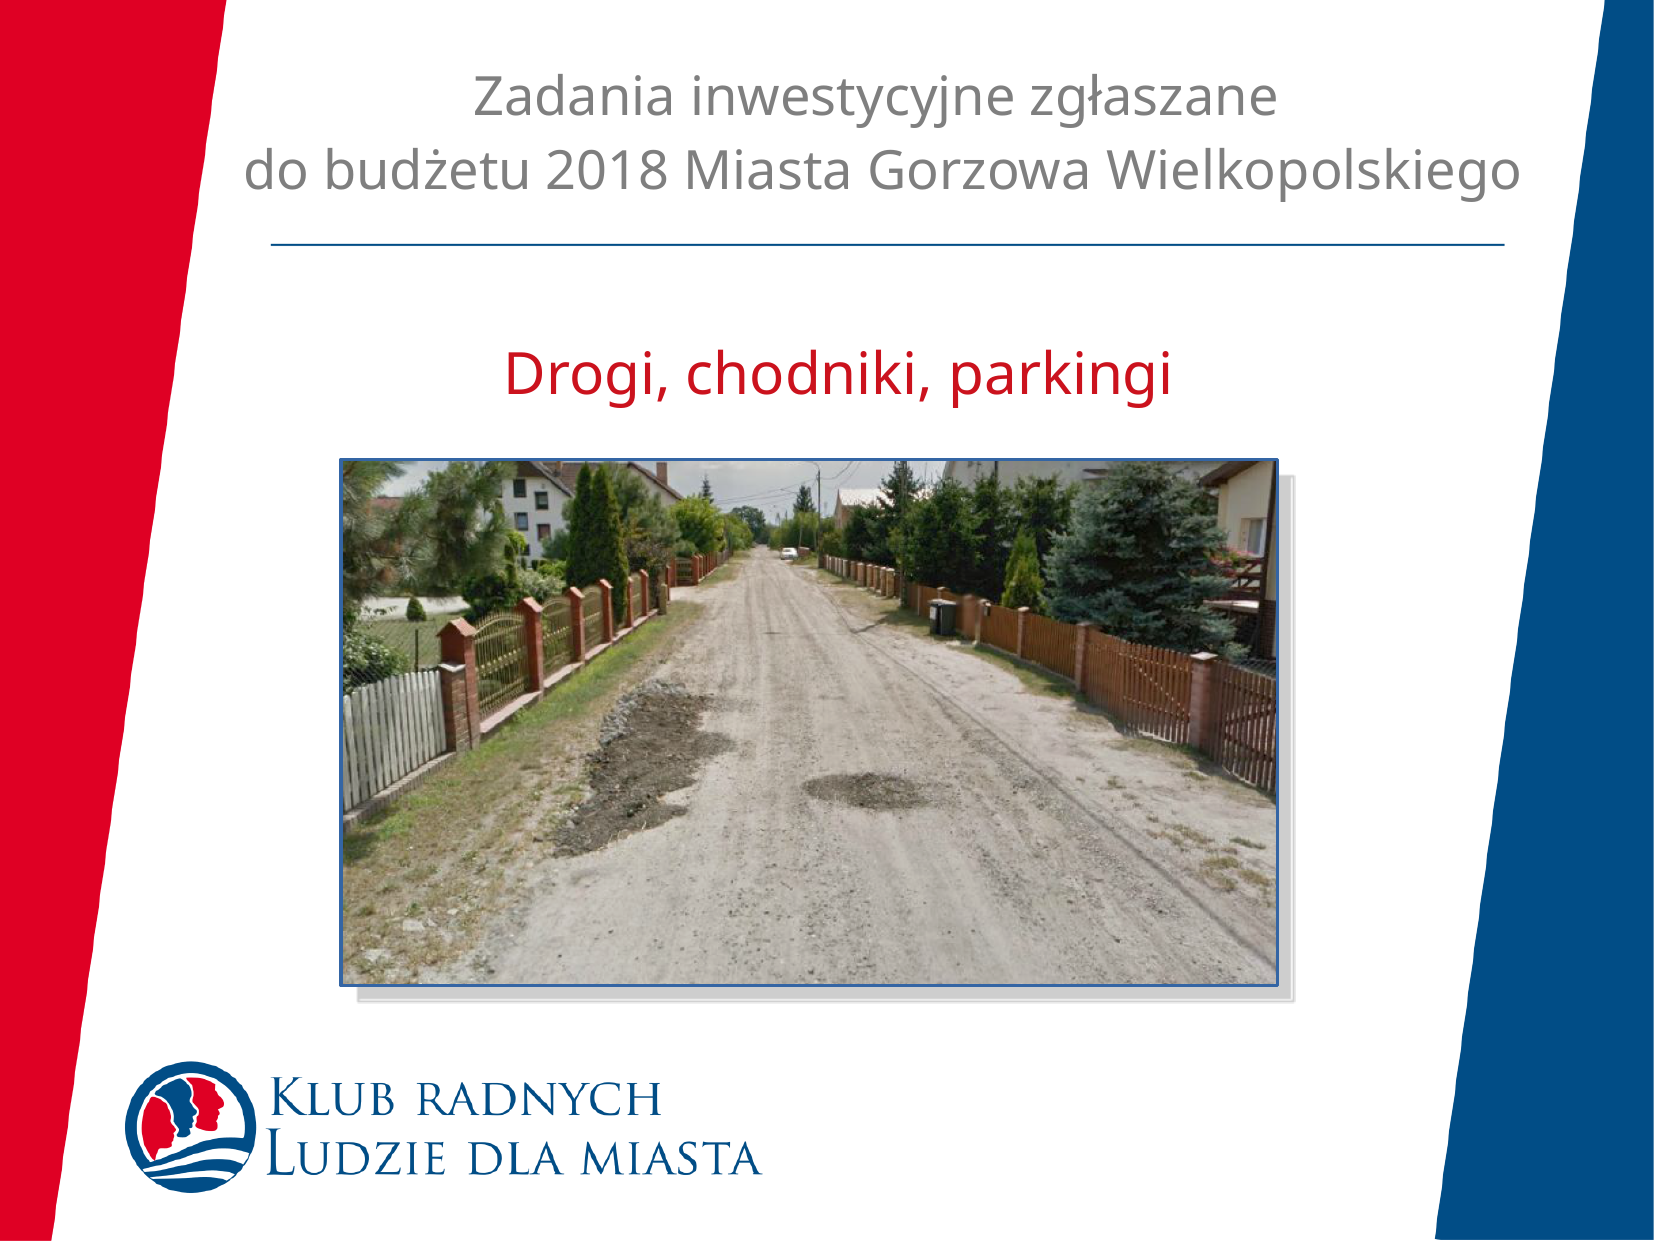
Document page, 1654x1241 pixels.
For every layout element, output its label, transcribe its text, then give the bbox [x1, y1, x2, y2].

picture [0, 0, 1654, 1241]
title Zadania inwestycyjne zgłaszane do budżetu 2018 Miasta Gorzowa Wielkopolskiego [155, 47, 1597, 216]
subtitle Drogi, chodniki, parkingi [342, 318, 1335, 426]
